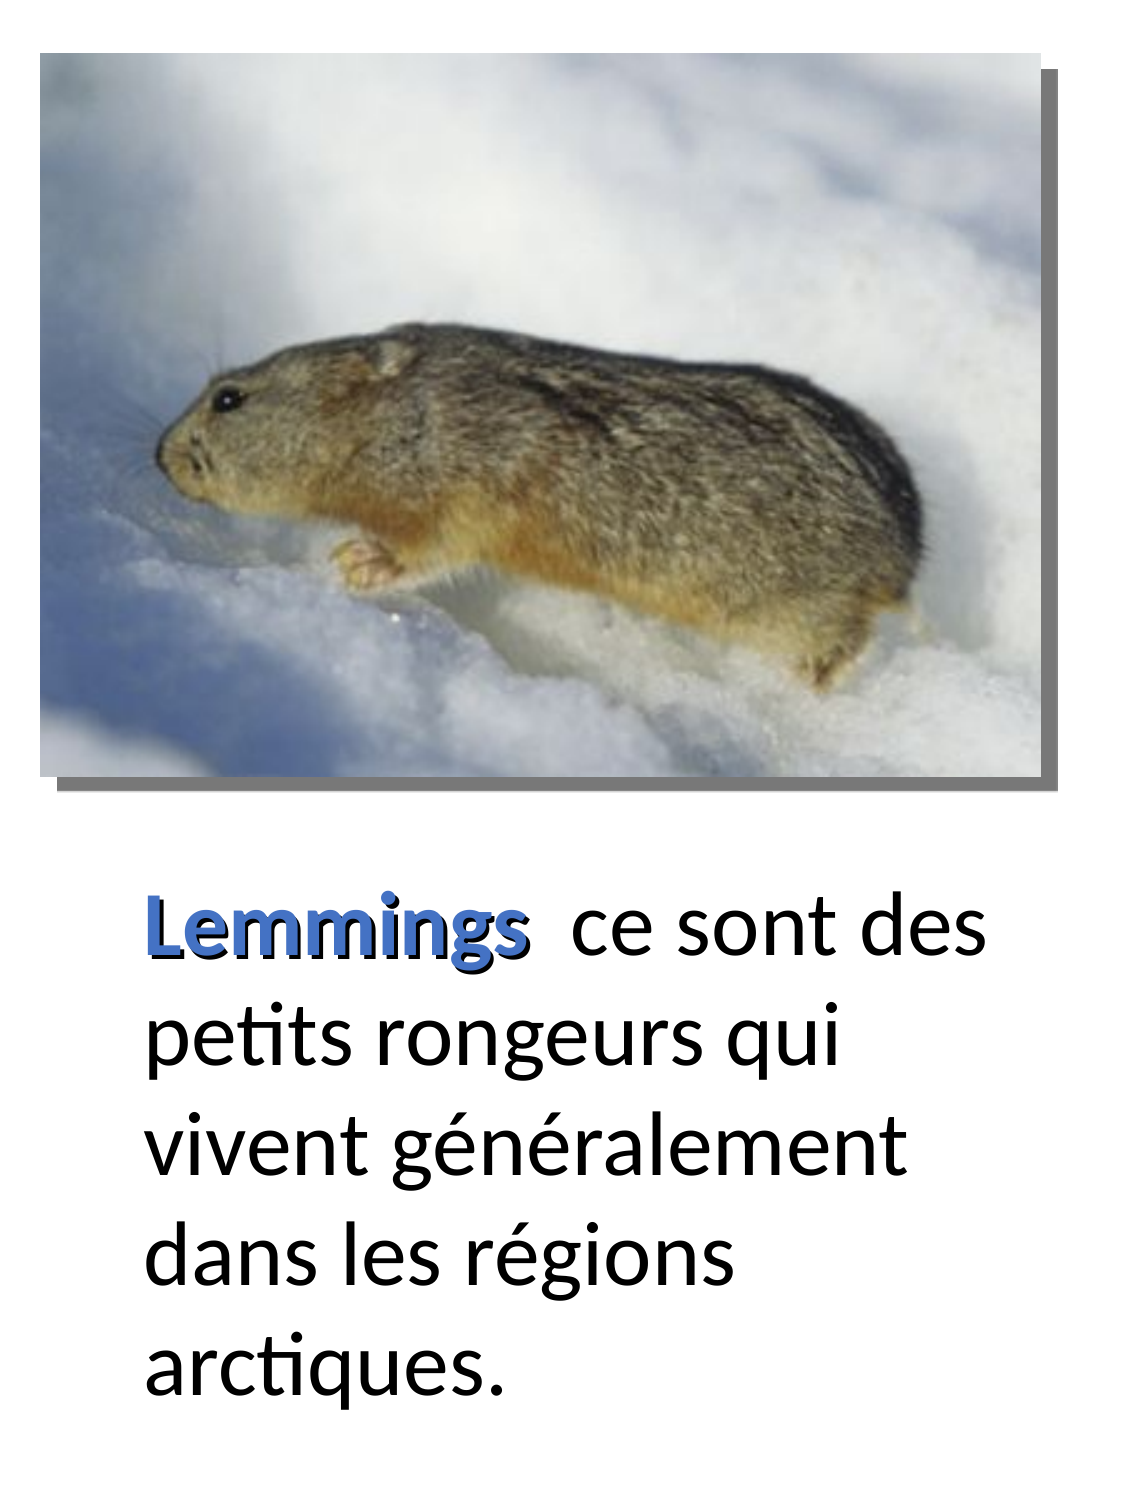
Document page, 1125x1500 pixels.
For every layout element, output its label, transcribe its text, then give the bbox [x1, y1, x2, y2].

picture [40, 53, 1041, 777]
text_box Lemmings ce sont des petits rongeurs qui vivent généralement dans les régions arctiques. [128, 857, 1041, 1422]
